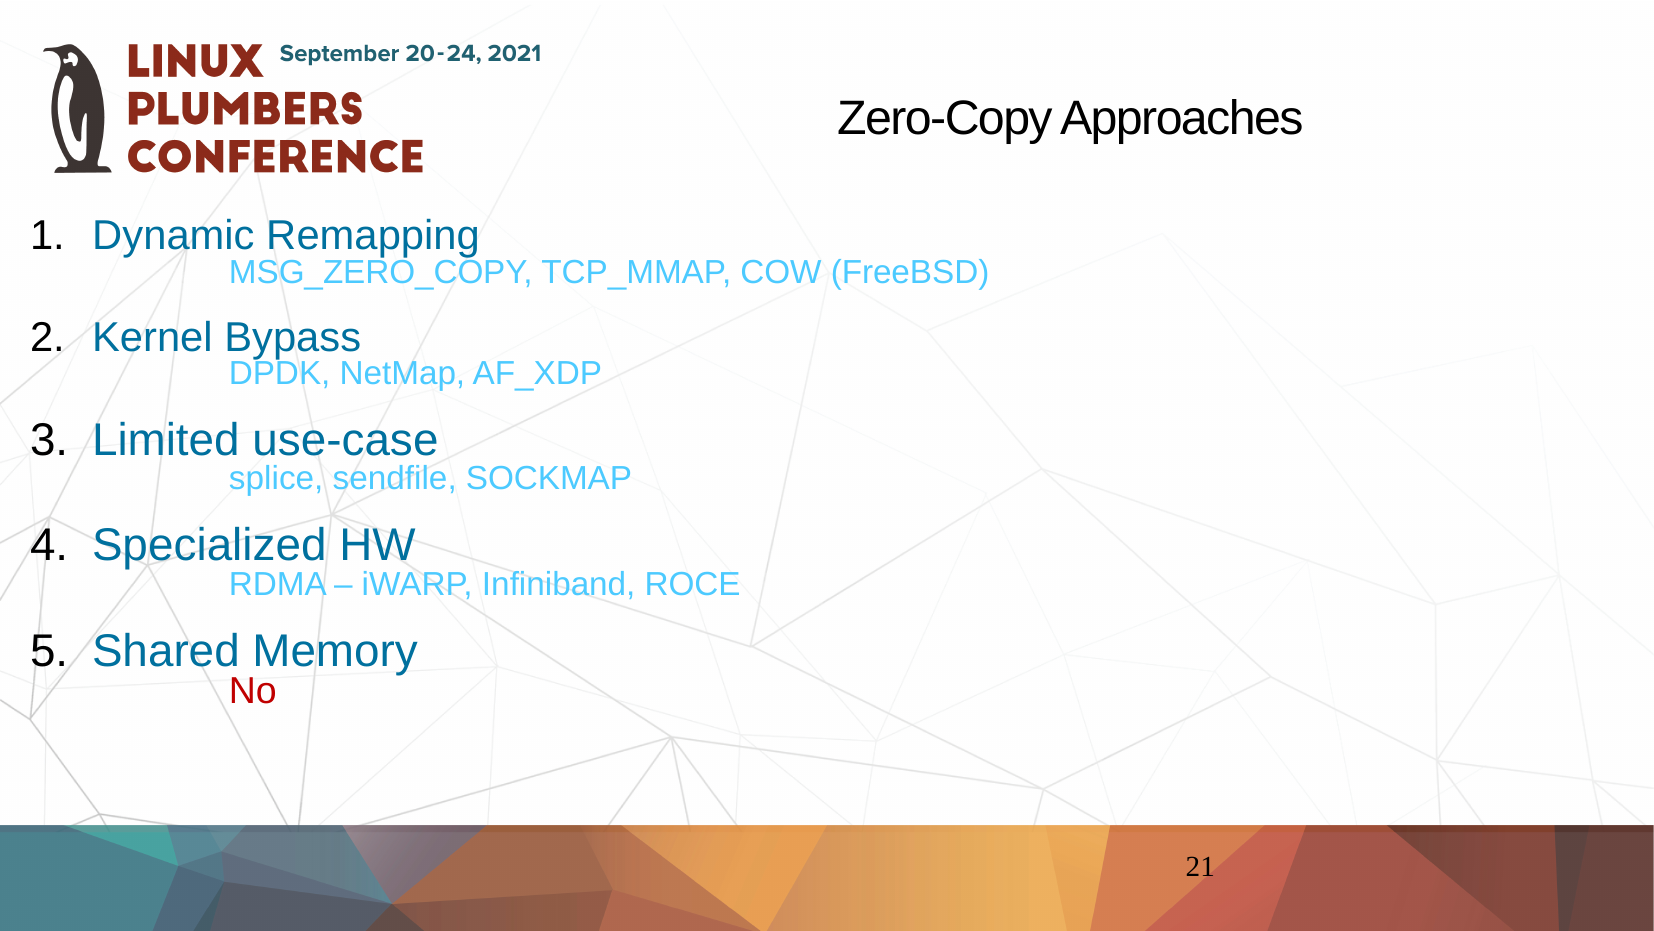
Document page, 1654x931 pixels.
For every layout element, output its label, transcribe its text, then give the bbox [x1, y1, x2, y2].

title Zero-Copy Approaches [570, 37, 1571, 193]
text_box [1185, 847, 1571, 912]
list Dynamic Remapping MSG_ZERO_COPY, TCP_MMAP, COW (FreeBSD) Kernel Bypass DPDK, NetMap, AF_XDP Limited use-case splice, sendfile, SOCKMAP Specialized HW RDMA – iWARP, Infiniband, ROCE Shared Memory No [30, 217, 1606, 811]
